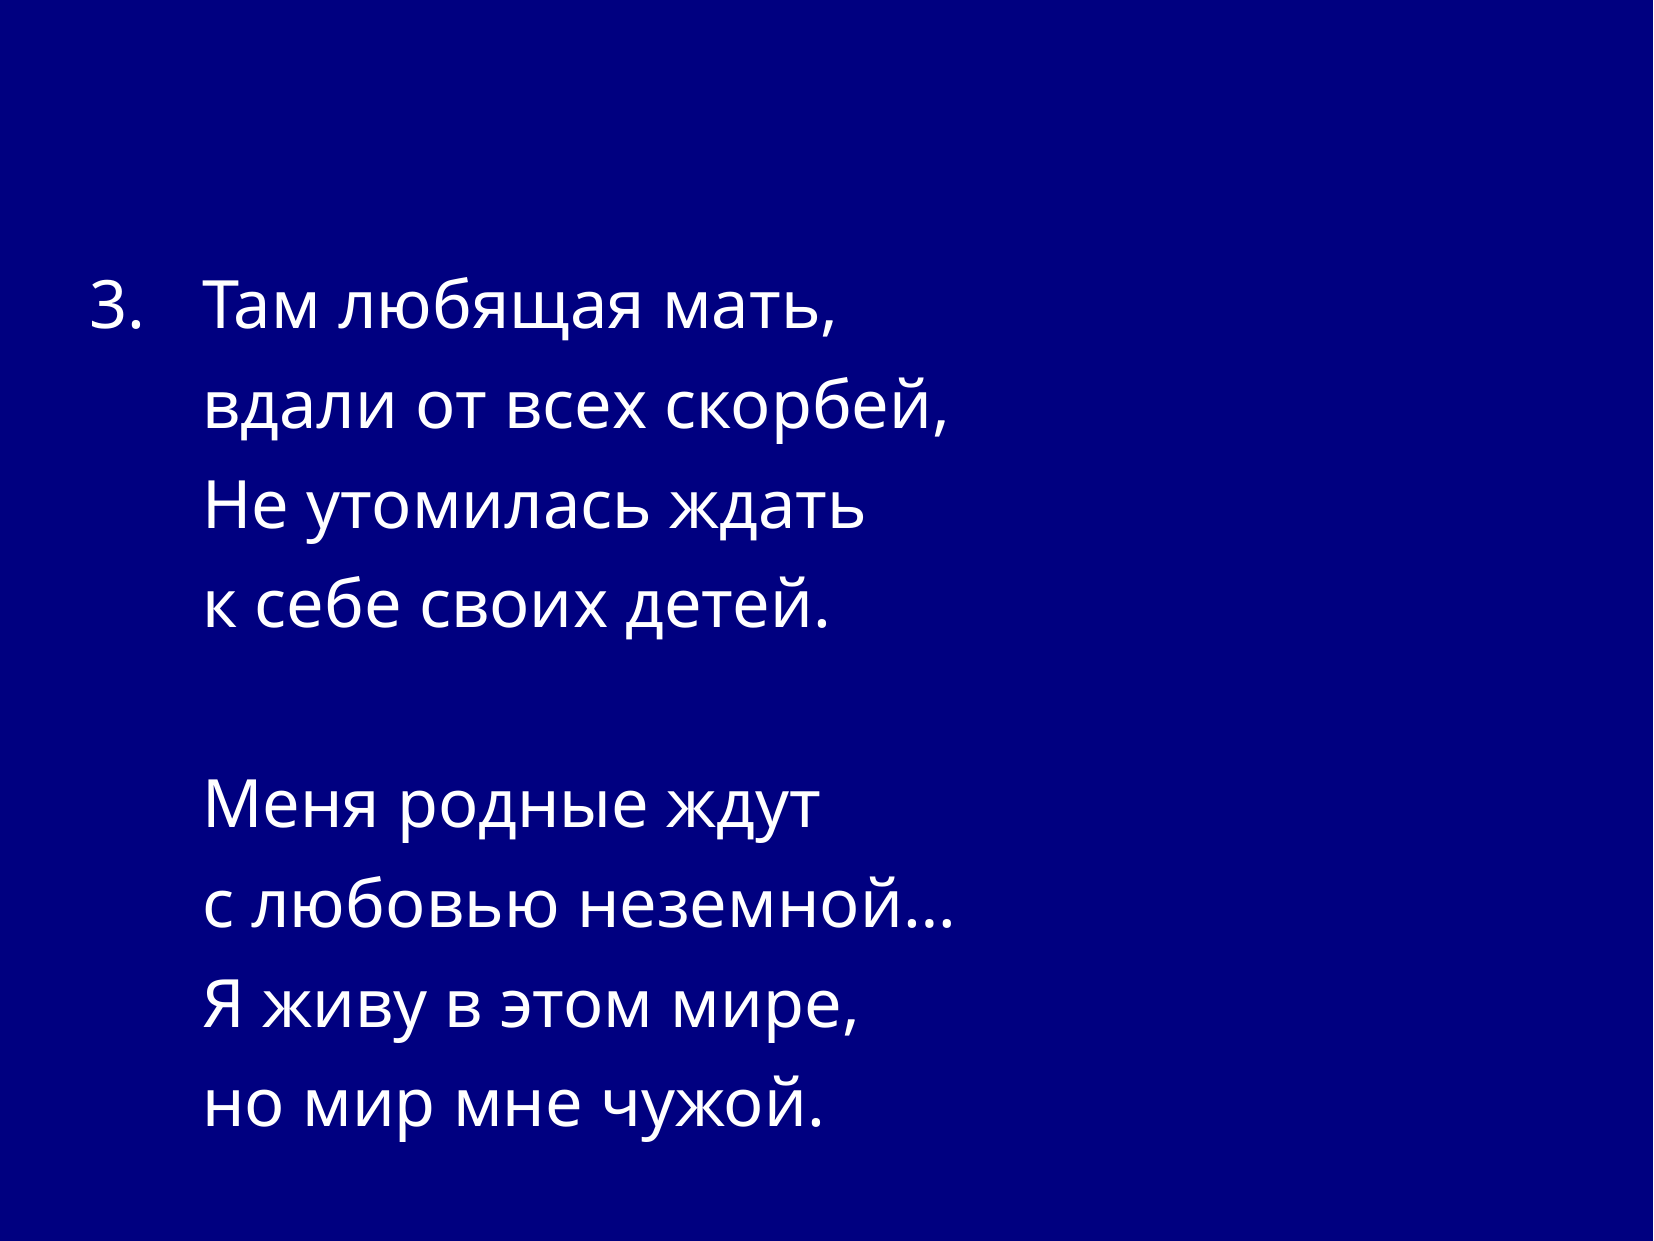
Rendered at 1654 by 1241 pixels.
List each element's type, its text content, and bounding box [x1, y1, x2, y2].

text_box 3. Там любящая мать, вдали от всех скорбей, Не утомилась ждать к себе своих детей. Меня родные ждут с любовью неземной… Я живу в этом мире, но мир мне чужой. [75, 150, 1576, 1163]
